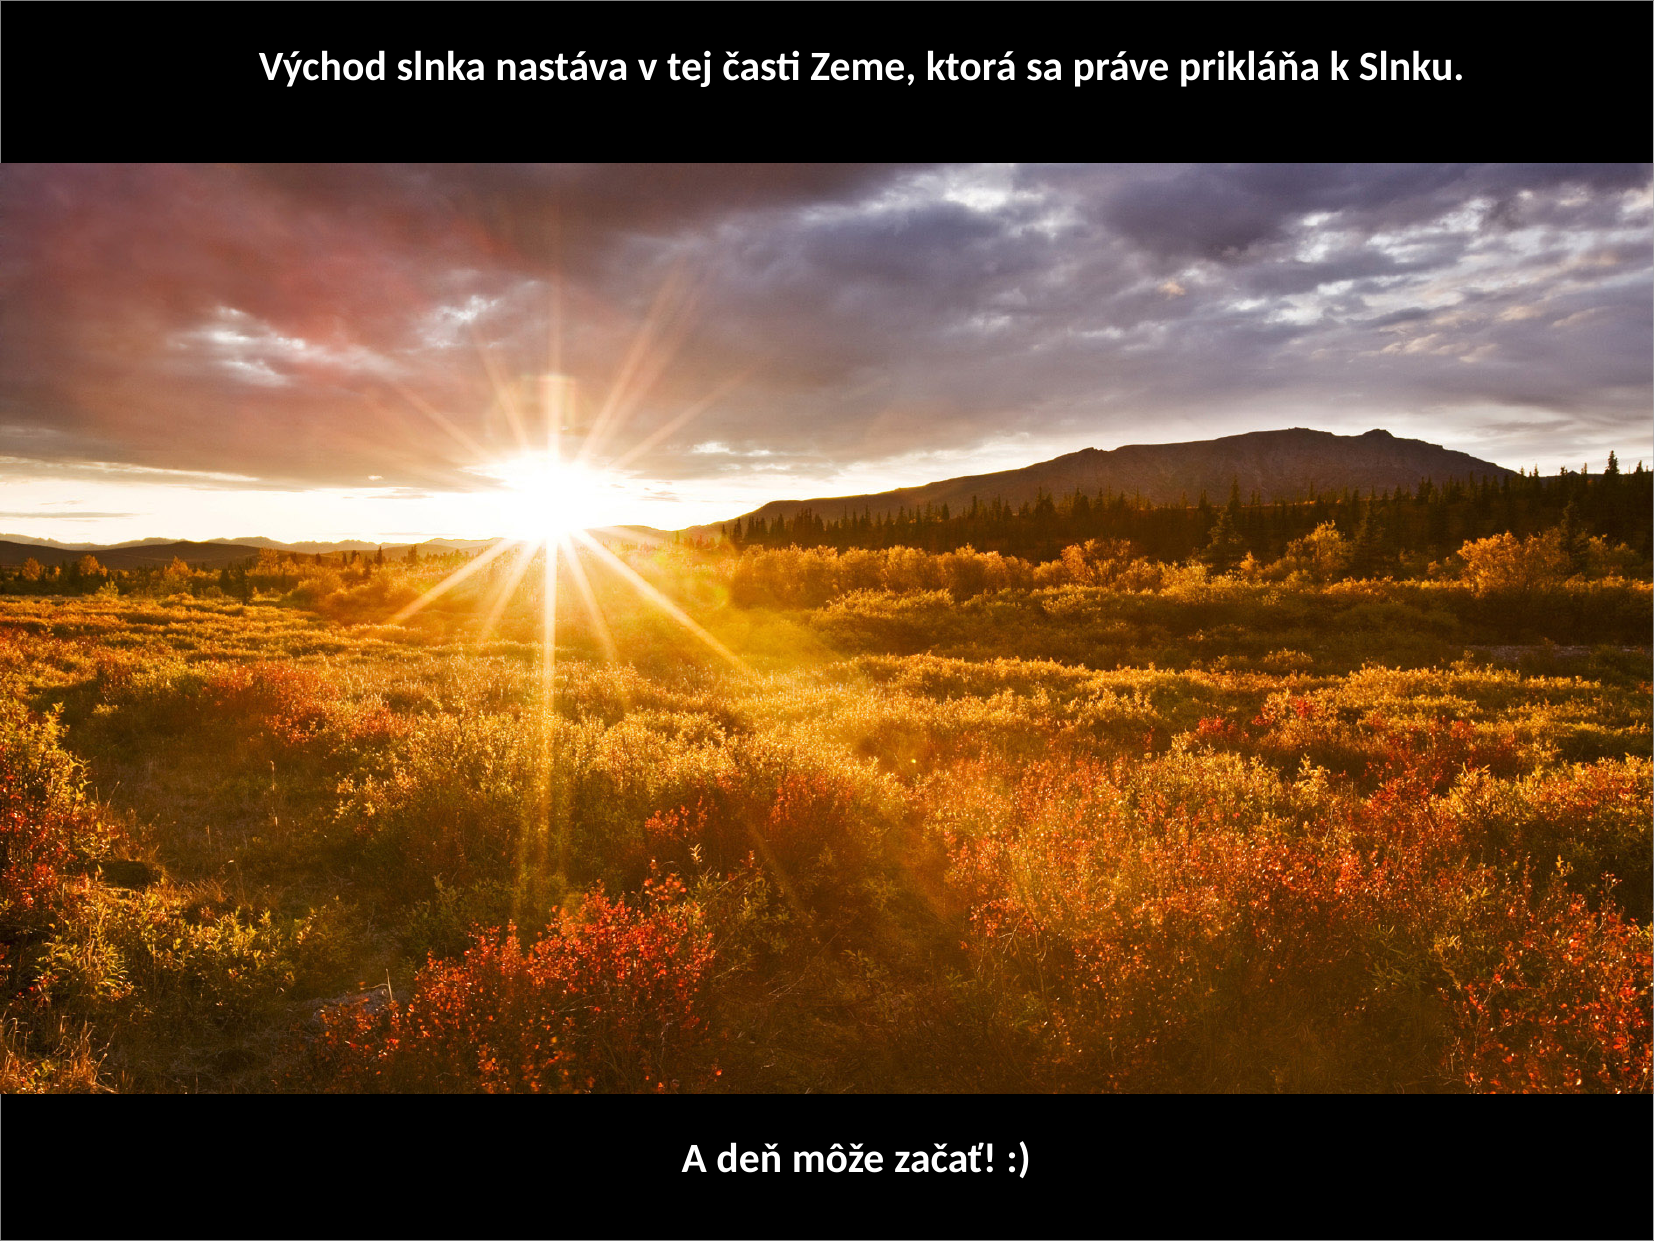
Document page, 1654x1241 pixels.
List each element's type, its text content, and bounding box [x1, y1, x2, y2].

text_box A deň môže začať! :) [106, 1133, 1607, 1200]
text_box Východ slnka nastáva v tej časti Zeme, ktorá sa práve prikláňa k Slnku. [112, 41, 1613, 108]
text_box [0, 0, 1654, 163]
text_box [0, 1094, 1654, 1241]
picture [0, 163, 1654, 1094]
